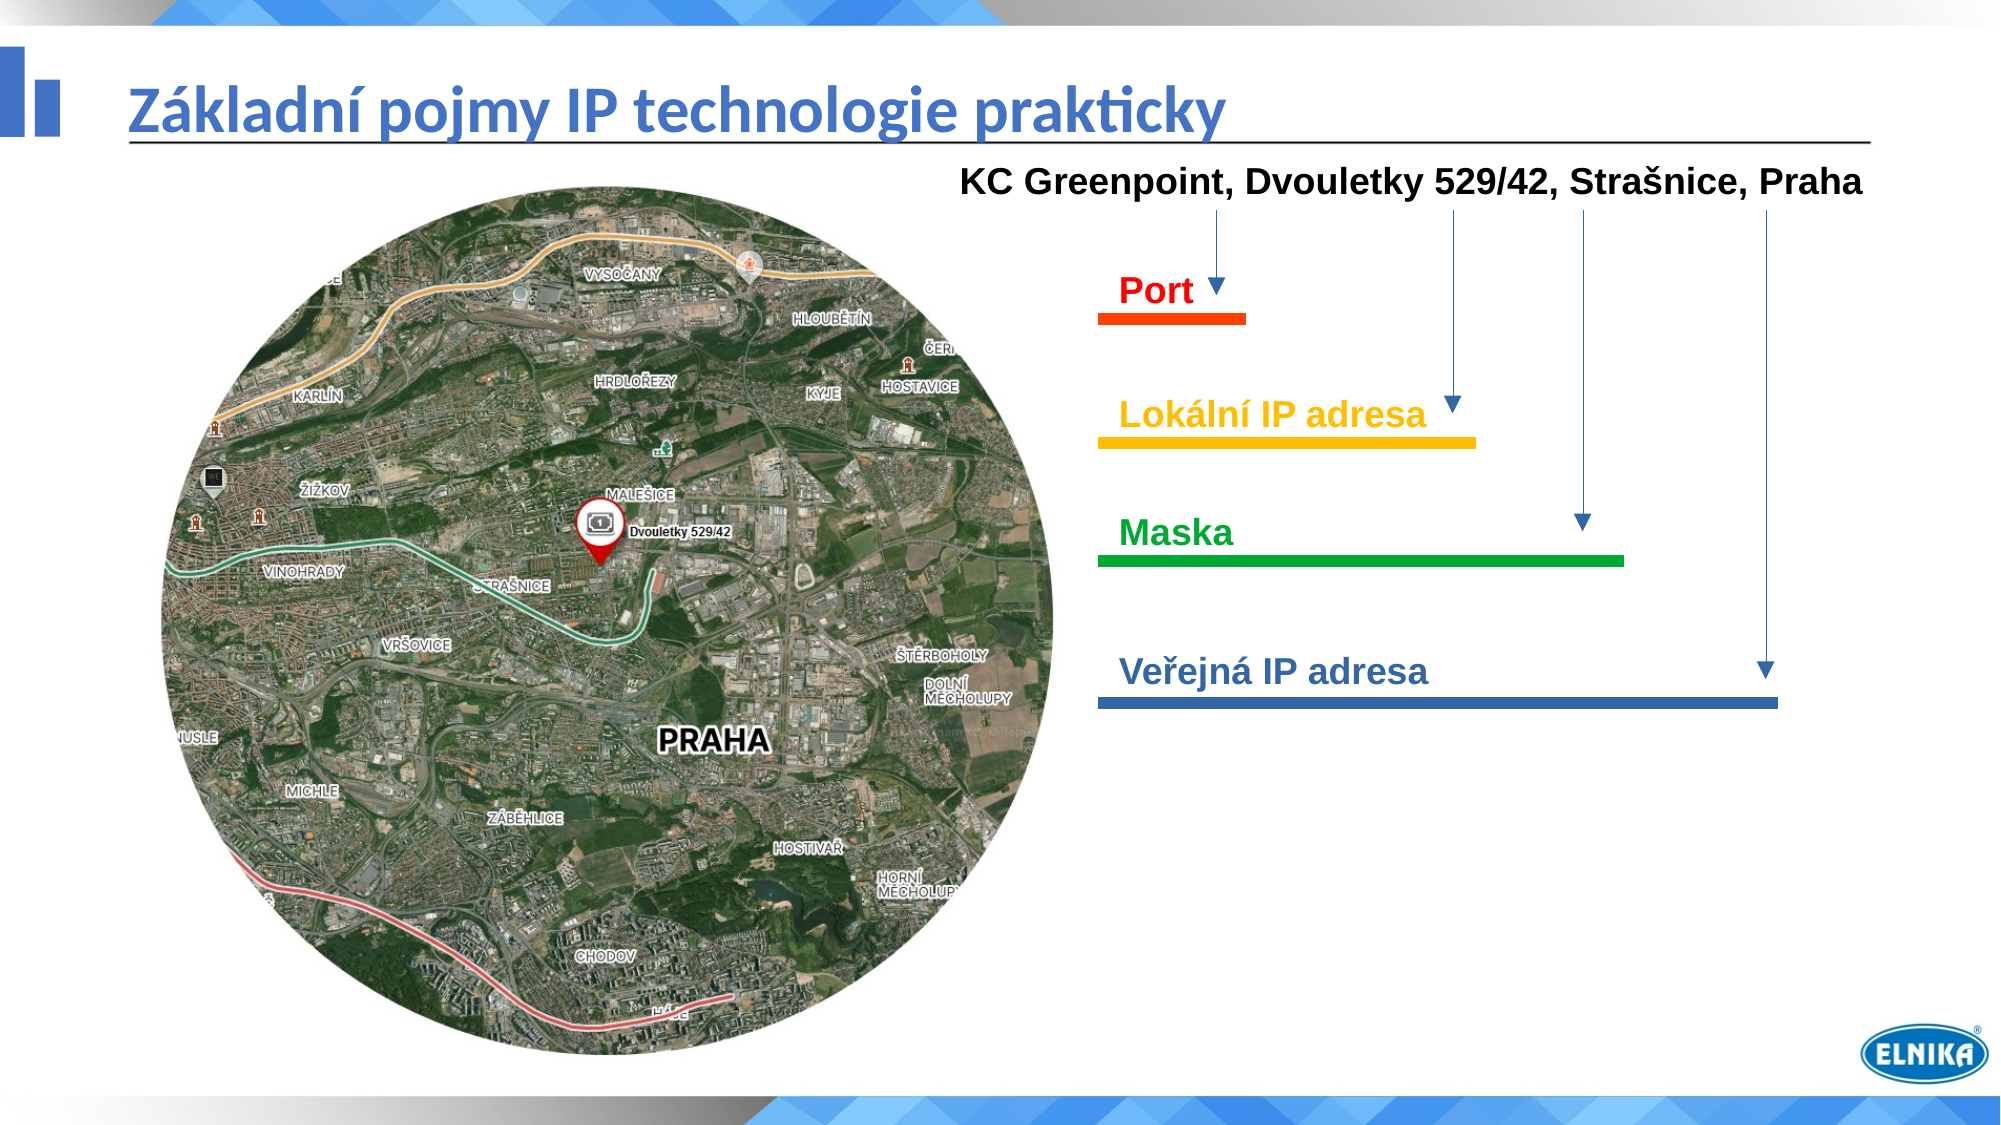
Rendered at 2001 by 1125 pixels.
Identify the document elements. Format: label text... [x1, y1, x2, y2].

text_box KC Greenpoint, Dvouletky 529/42, Strašnice, Praha [944, 153, 1920, 253]
text_box Základní pojmy IP technologie prakticky [78, 58, 1270, 154]
text_box Veřejná IP adresa [1104, 643, 1577, 701]
text_box Port [1104, 262, 1453, 320]
text_box Port [1454, 262, 1459, 320]
picture [0, 0, 2001, 1125]
text_box Lokální IP adresa [1104, 386, 1459, 486]
text_box Maska [1104, 504, 1459, 555]
